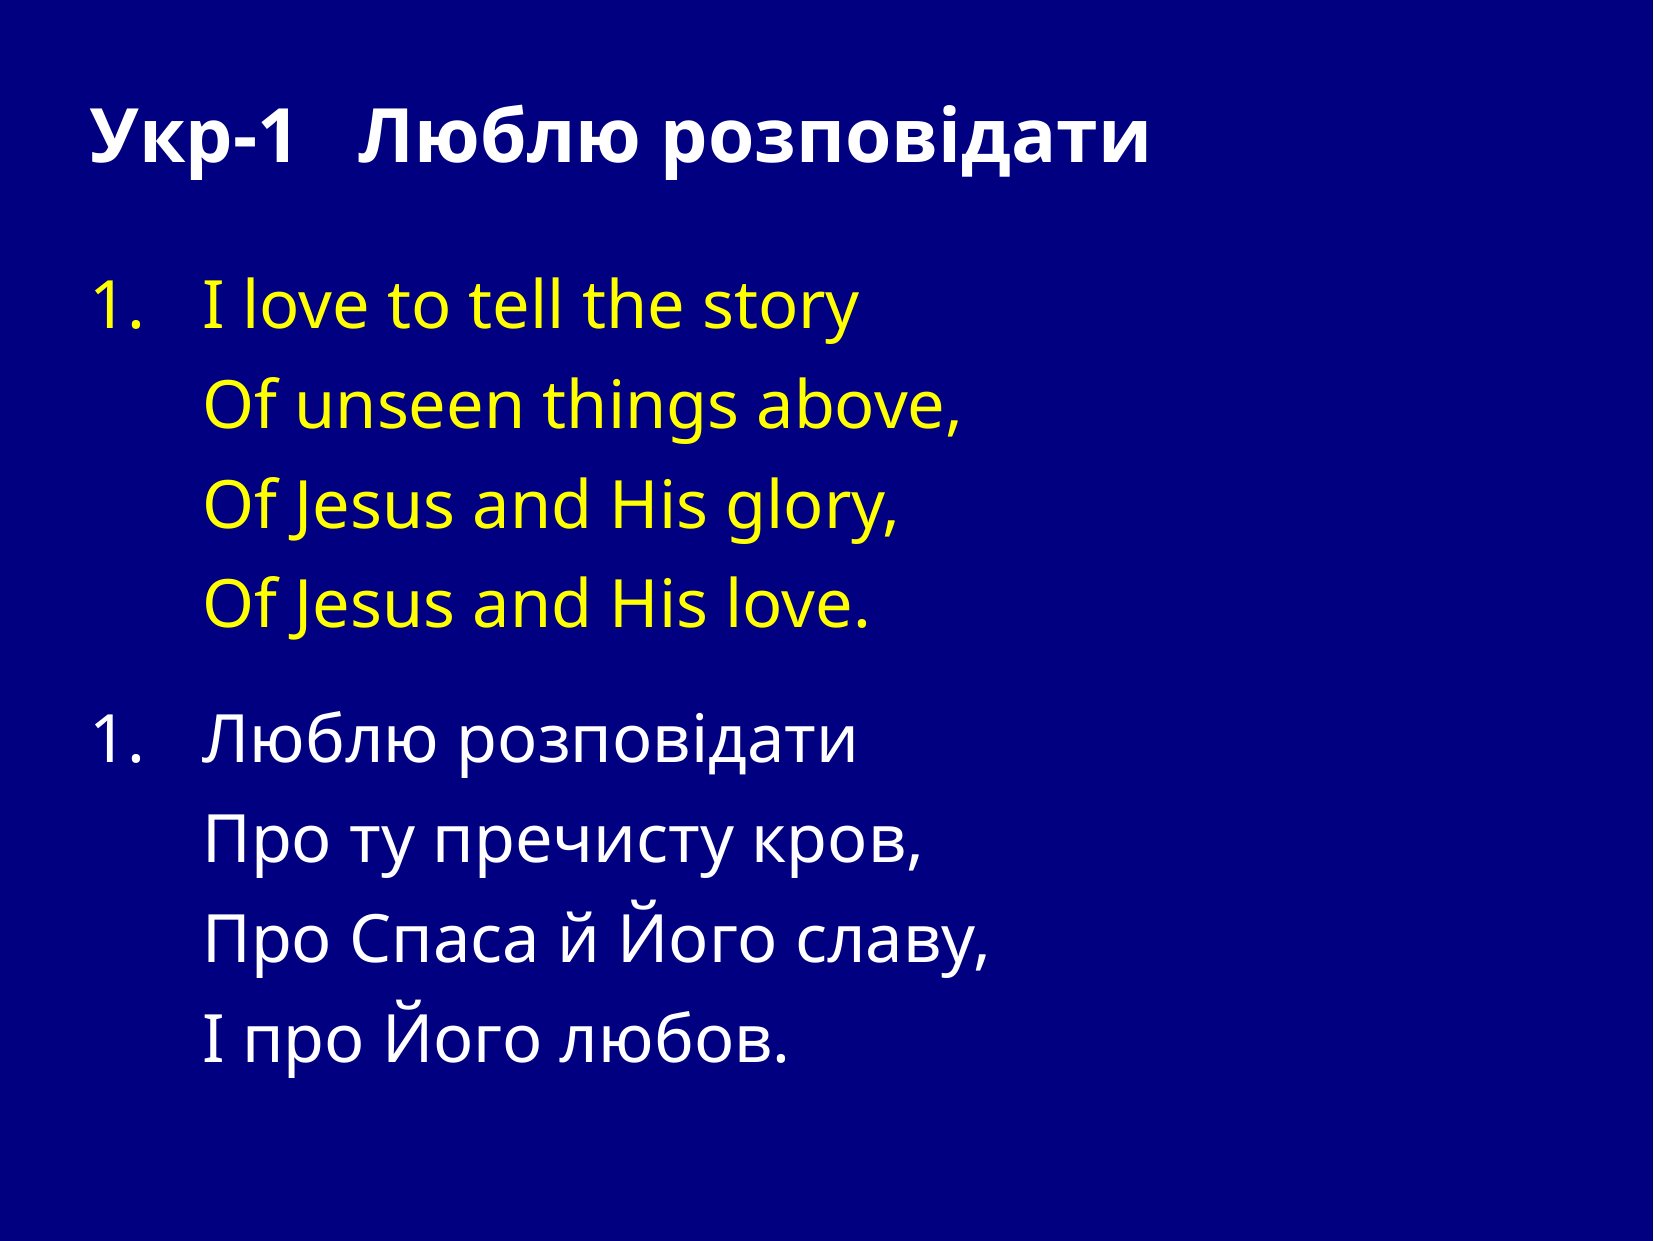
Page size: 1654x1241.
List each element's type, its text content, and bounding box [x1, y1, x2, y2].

text_box Укр-1 Люблю розповідати [75, 75, 1576, 188]
text_box 1. Люблю розповідати Про ту пречисту кров, Про Спаса й Його славу, І про Його любов. [75, 675, 1576, 1163]
text_box 1. I love to tell the story Of unseen things above, Of Jesus and His glory, Of Jesus and His love. [75, 188, 1576, 638]
